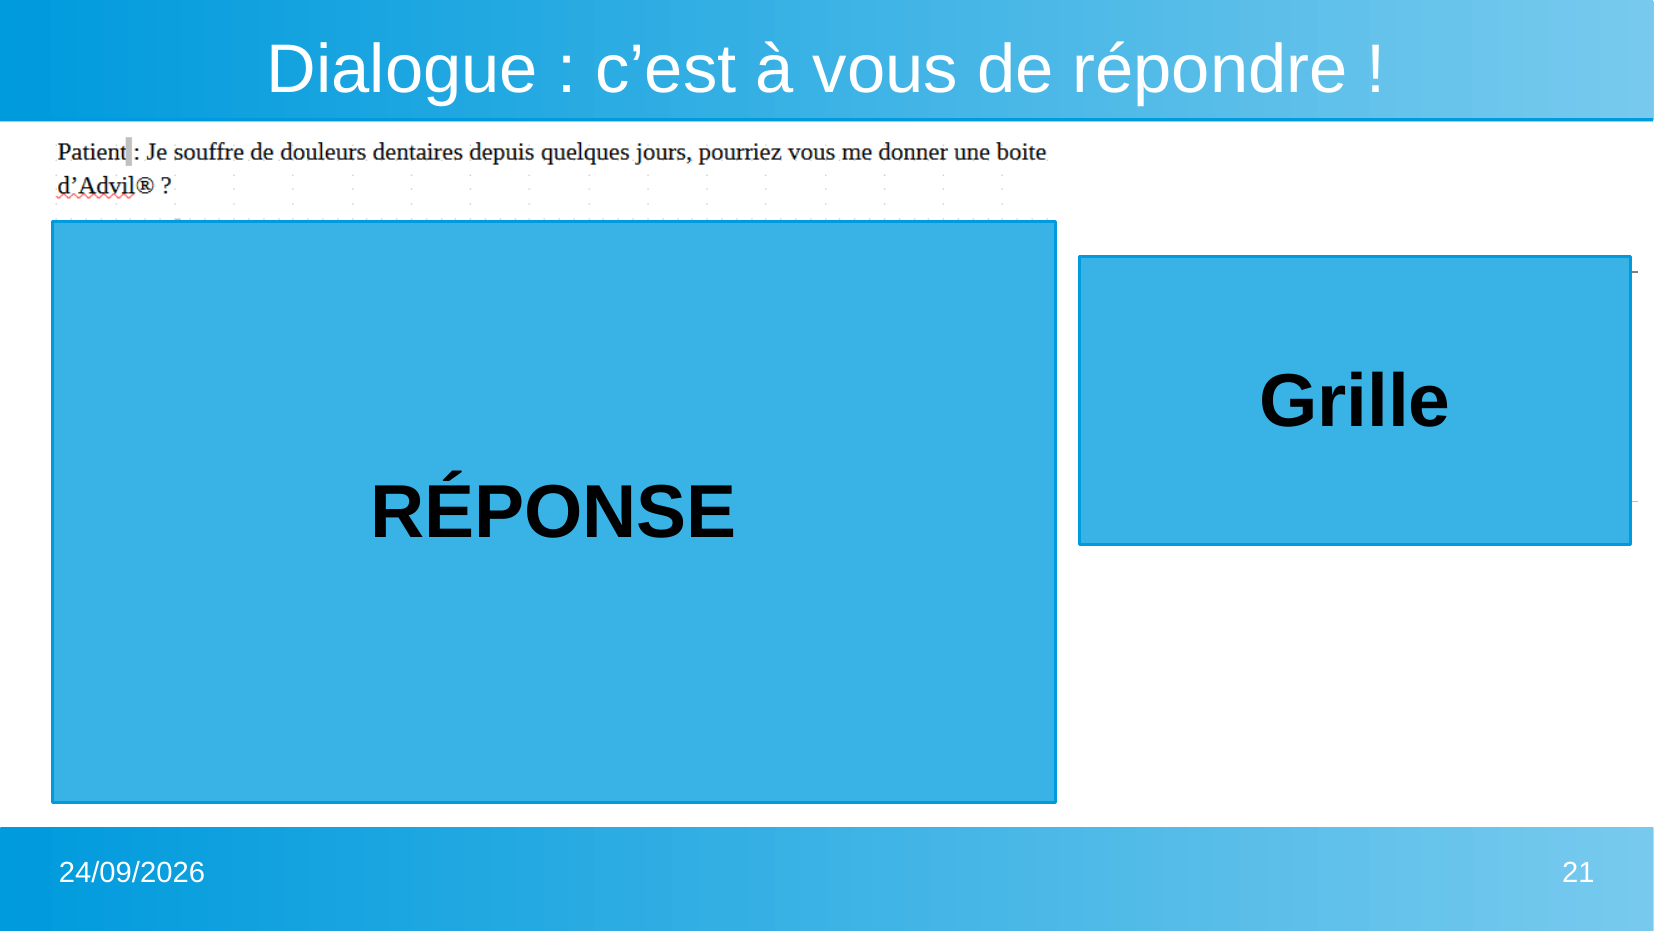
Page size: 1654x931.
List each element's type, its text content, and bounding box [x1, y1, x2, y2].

picture [52, 136, 1068, 803]
text_box RÉPONSE [52, 221, 1056, 803]
text_box Grille [1079, 256, 1631, 545]
title Dialogue : c’est à vous de répondre ! [59, 29, 1595, 108]
picture [1633, 271, 1638, 502]
